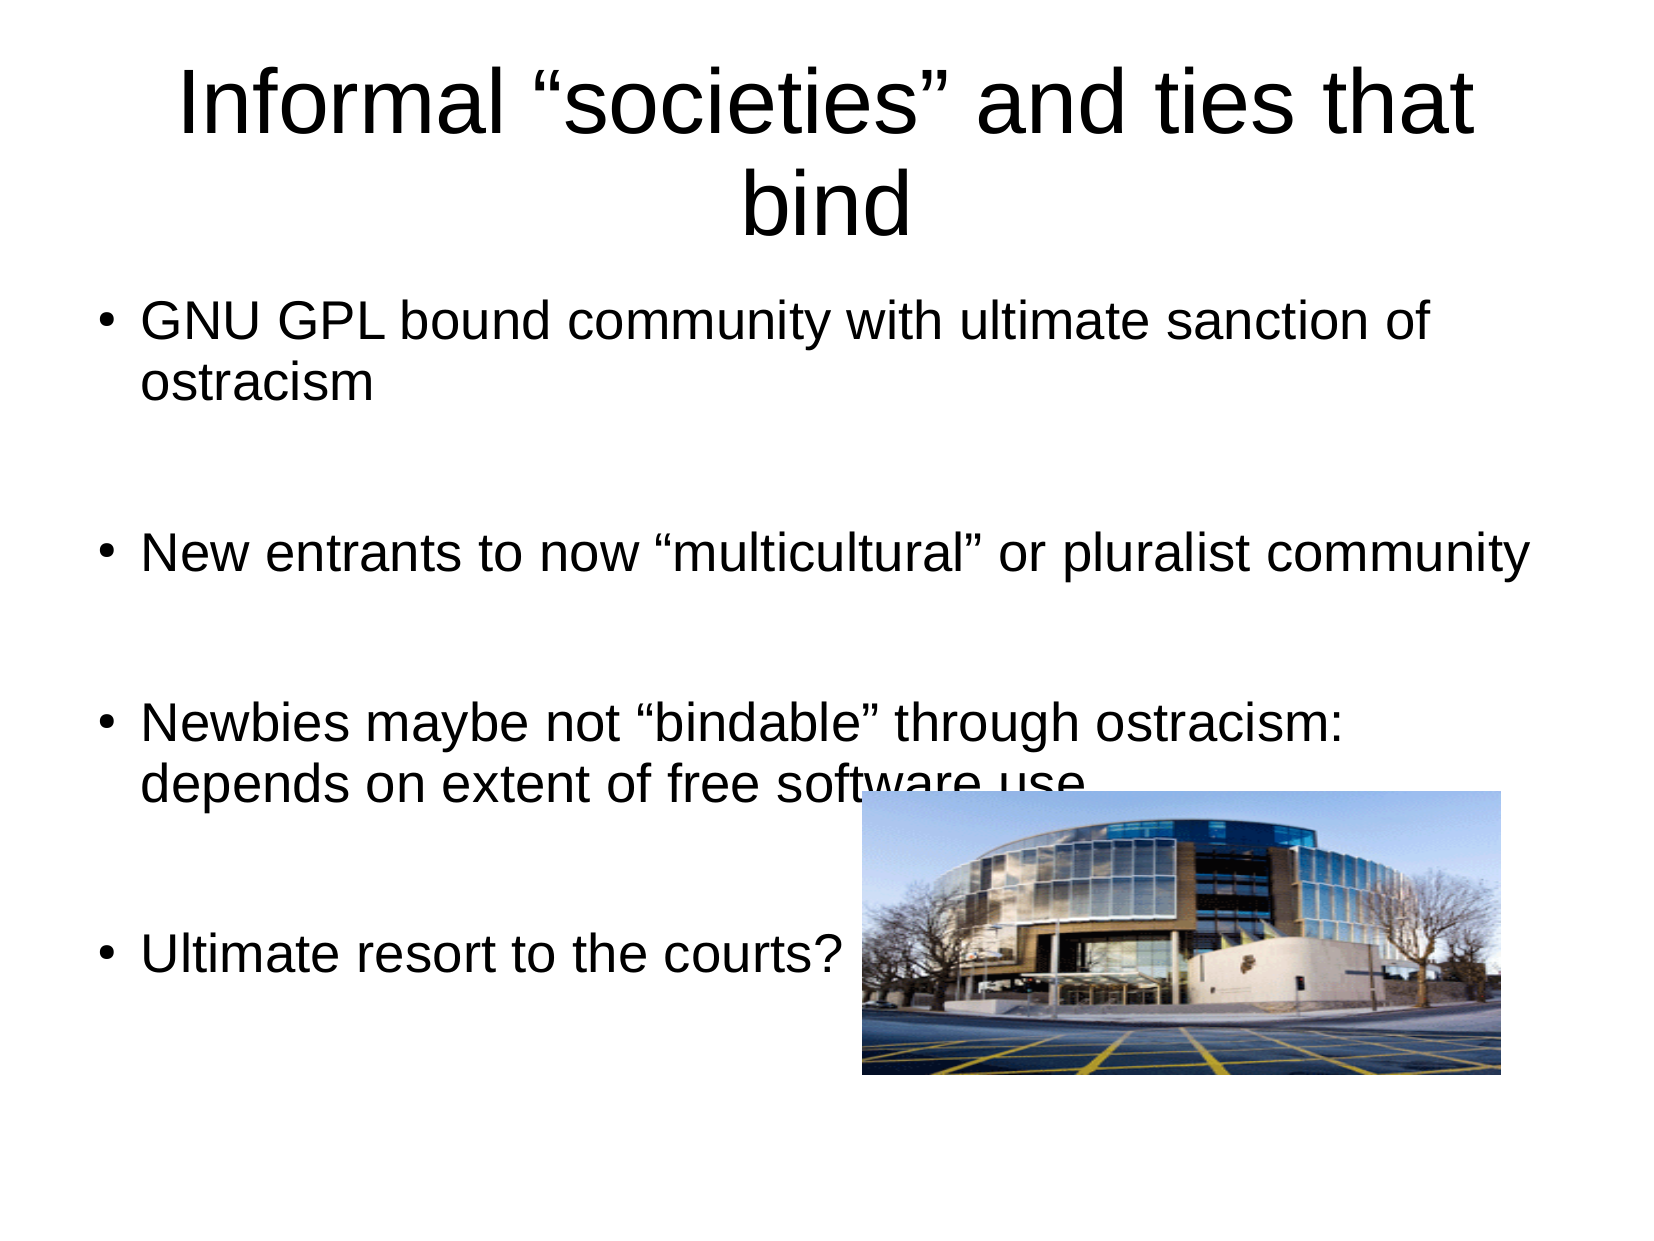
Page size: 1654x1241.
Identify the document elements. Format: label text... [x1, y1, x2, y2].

picture [862, 791, 1501, 1075]
title Informal “societies” and ties that bind [82, 49, 1571, 257]
list GNU GPL bound community with ultimate sanction of ostracism New entrants to now “multicultural” or pluralist community Newbies maybe not “bindable” through ostracism: depends on extent of free software use Ultimate resort to the courts? [82, 290, 1538, 1010]
